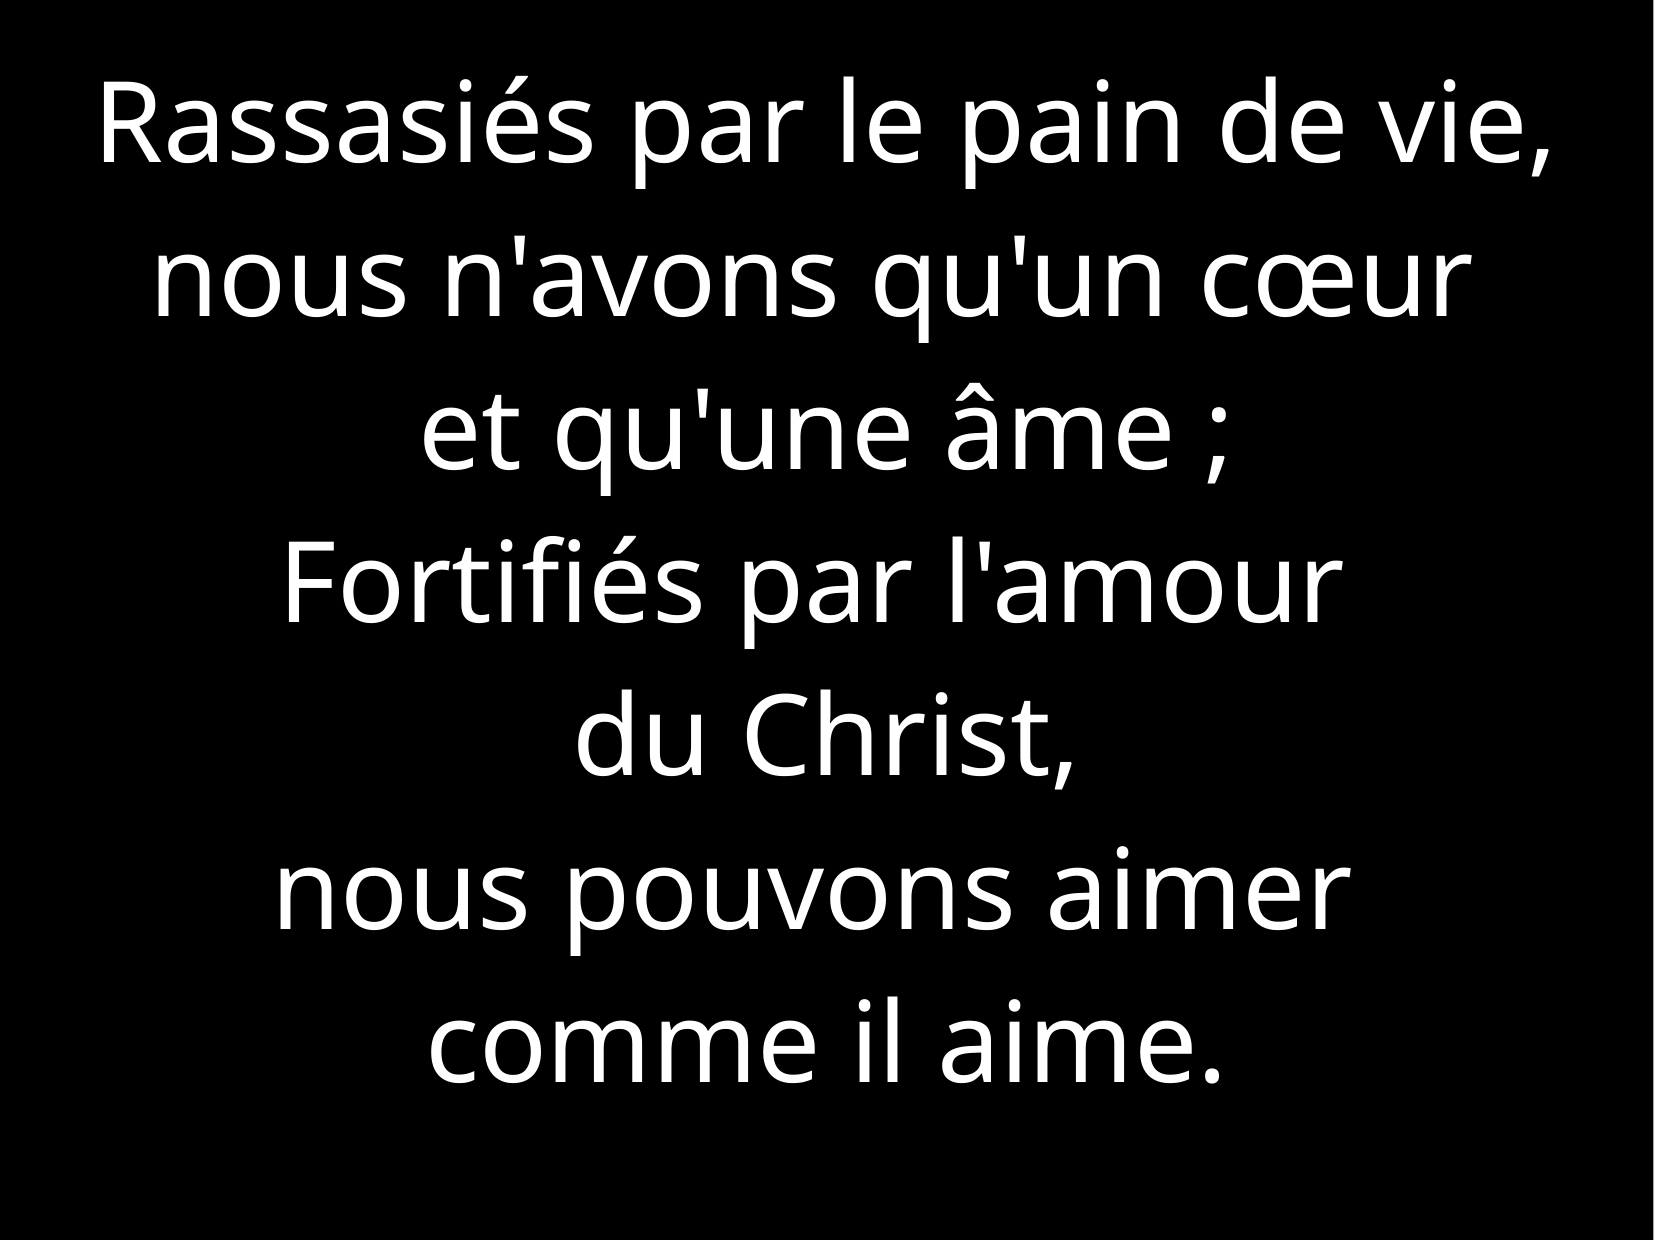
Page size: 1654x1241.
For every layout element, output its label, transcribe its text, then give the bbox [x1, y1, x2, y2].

subtitle Rassasiés par le pain de vie, nous n'avons qu'un cœur et qu'une âme ; Fortifiés par l'amour du Christ, nous pouvons aimer comme il aime. [35, 0, 1619, 1207]
